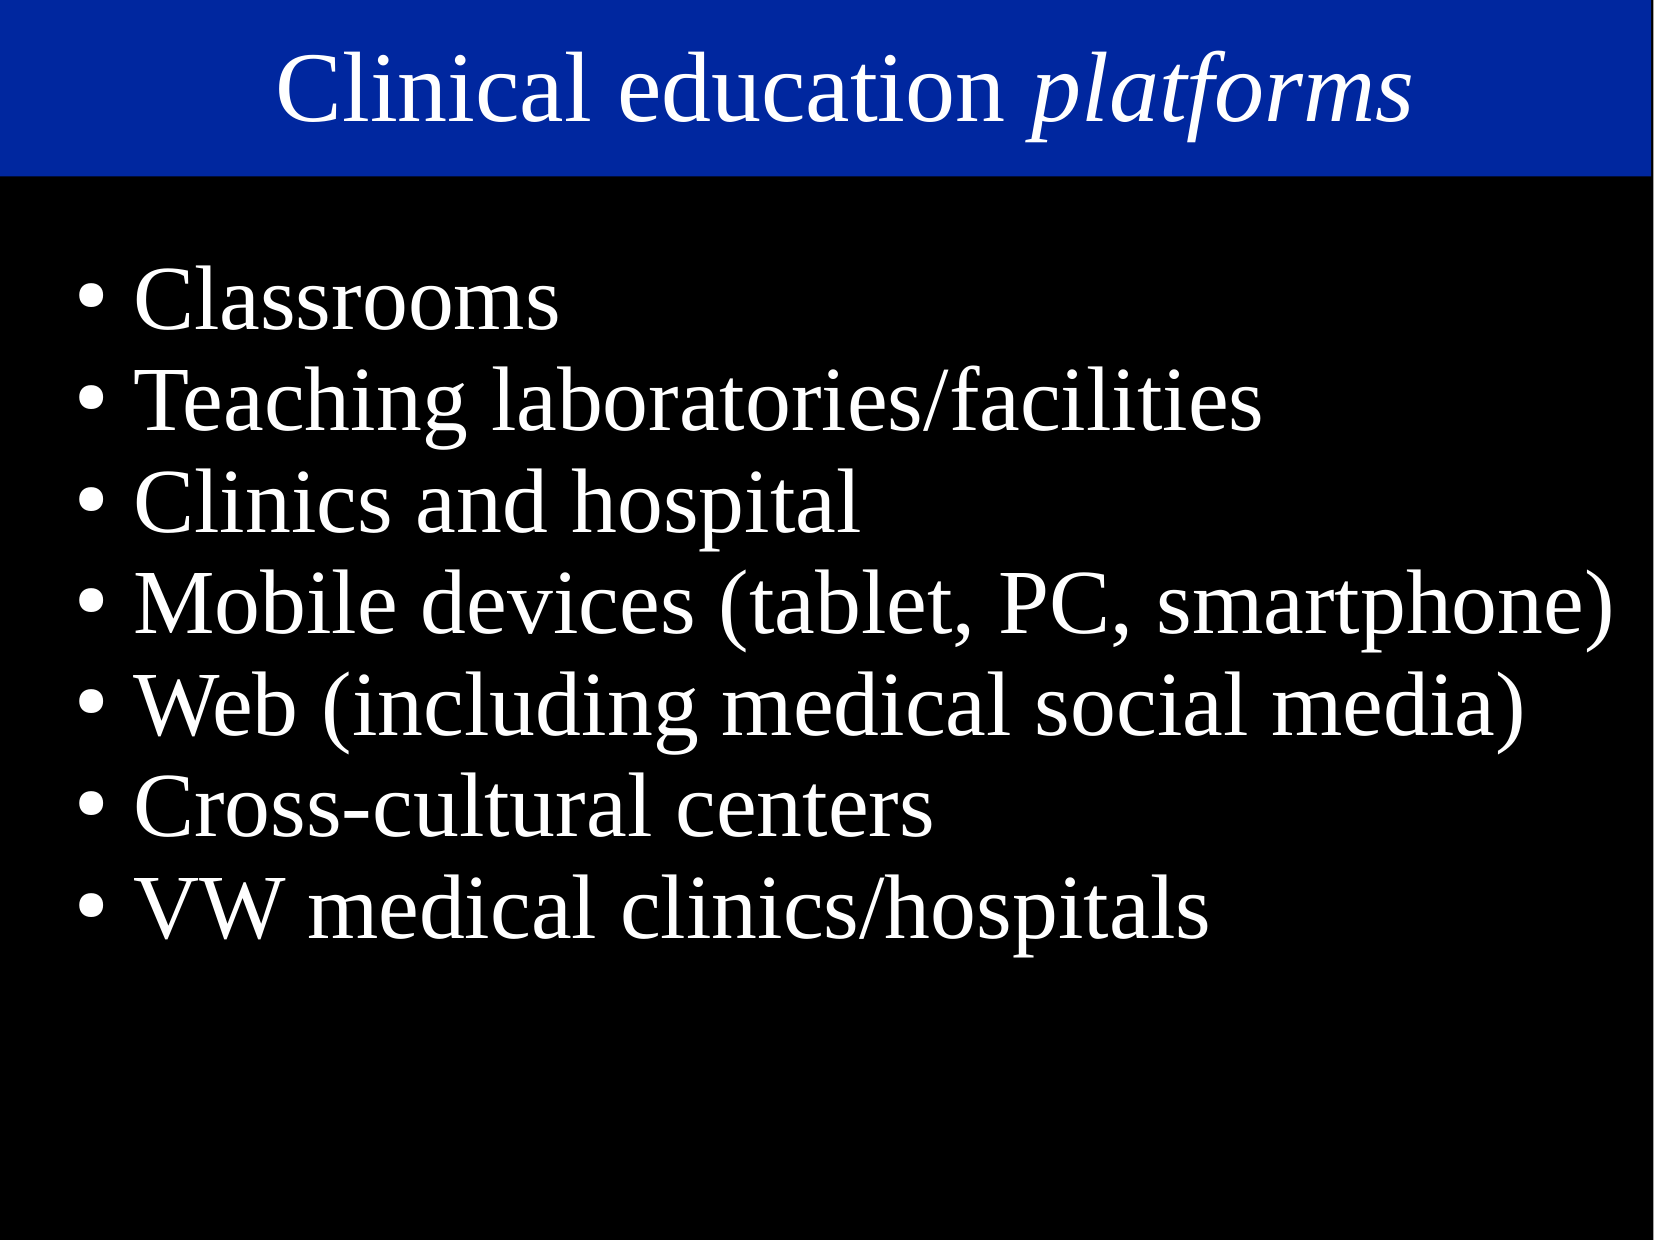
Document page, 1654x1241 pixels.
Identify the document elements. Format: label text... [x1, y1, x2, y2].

title Clinical education platforms [2, 0, 1654, 178]
text_box Classrooms Teaching laboratories/facilities Clinics and hospital Mobile devices (tablet, PC, smartphone) Web (including medical social media) Cross-cultural centers VW medical clinics/hospitals [60, 240, 1654, 1241]
